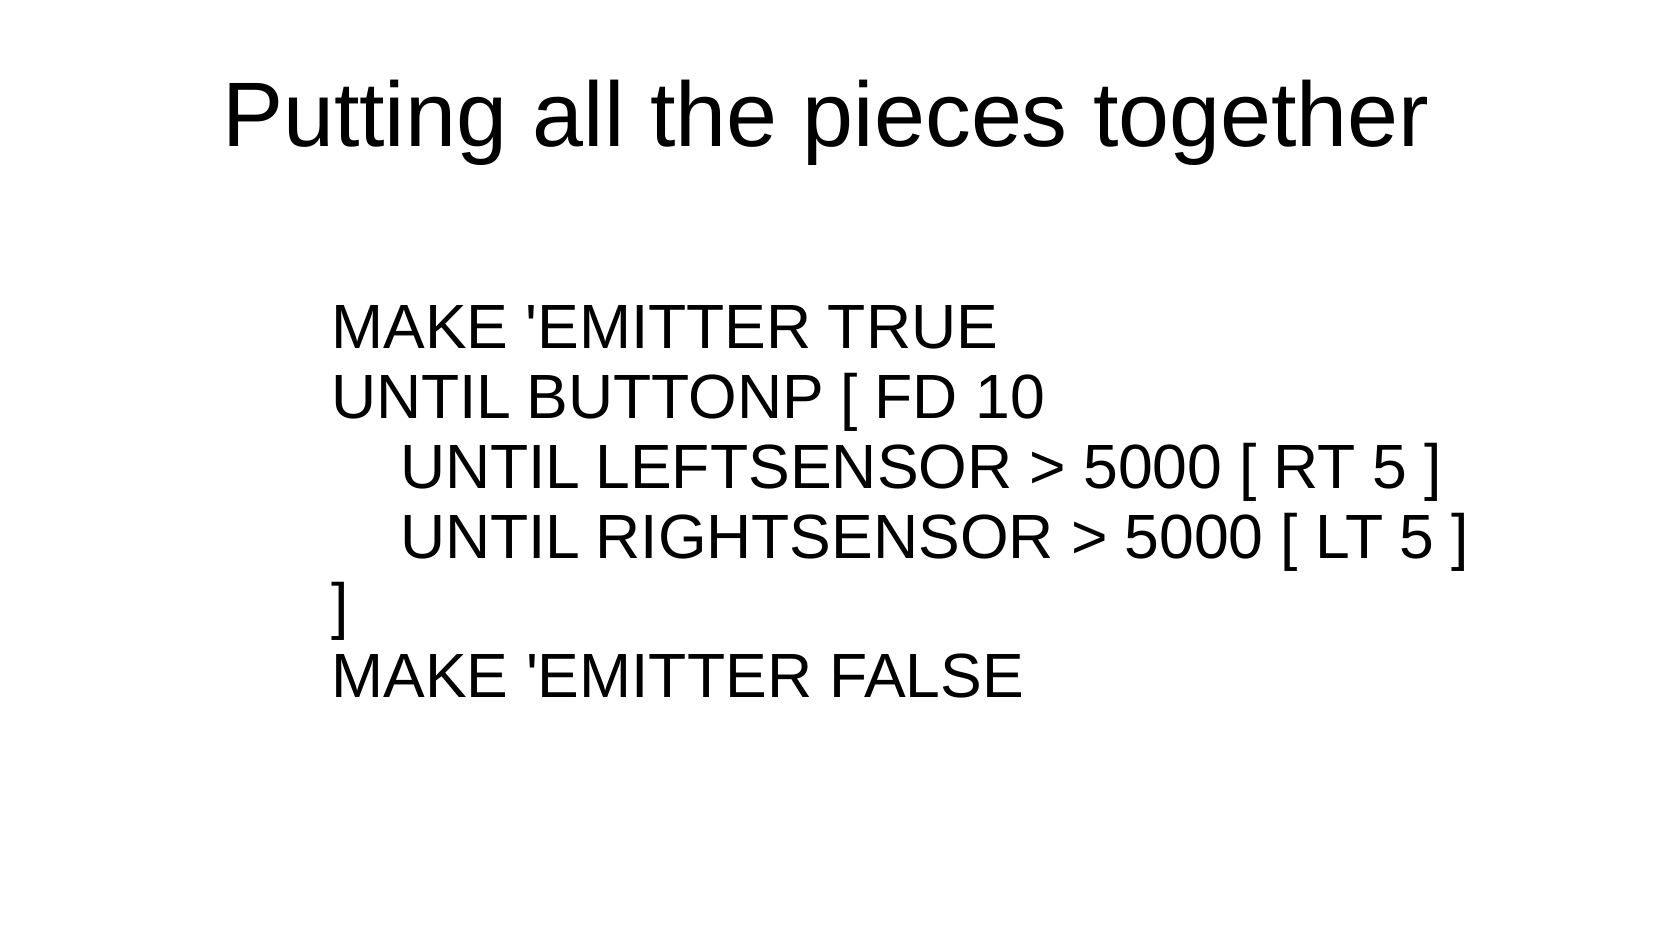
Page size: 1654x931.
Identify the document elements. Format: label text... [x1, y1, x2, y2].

text_box MAKE 'EMITTER TRUE UNTIL BUTTONP [ FD 10 UNTIL LEFTSENSOR > 5000 [ RT 5 ] UNTIL RIGHTSENSOR > 5000 [ LT 5 ] ] MAKE 'EMITTER FALSE [316, 285, 1486, 719]
title Putting all the pieces together [82, 37, 1571, 193]
